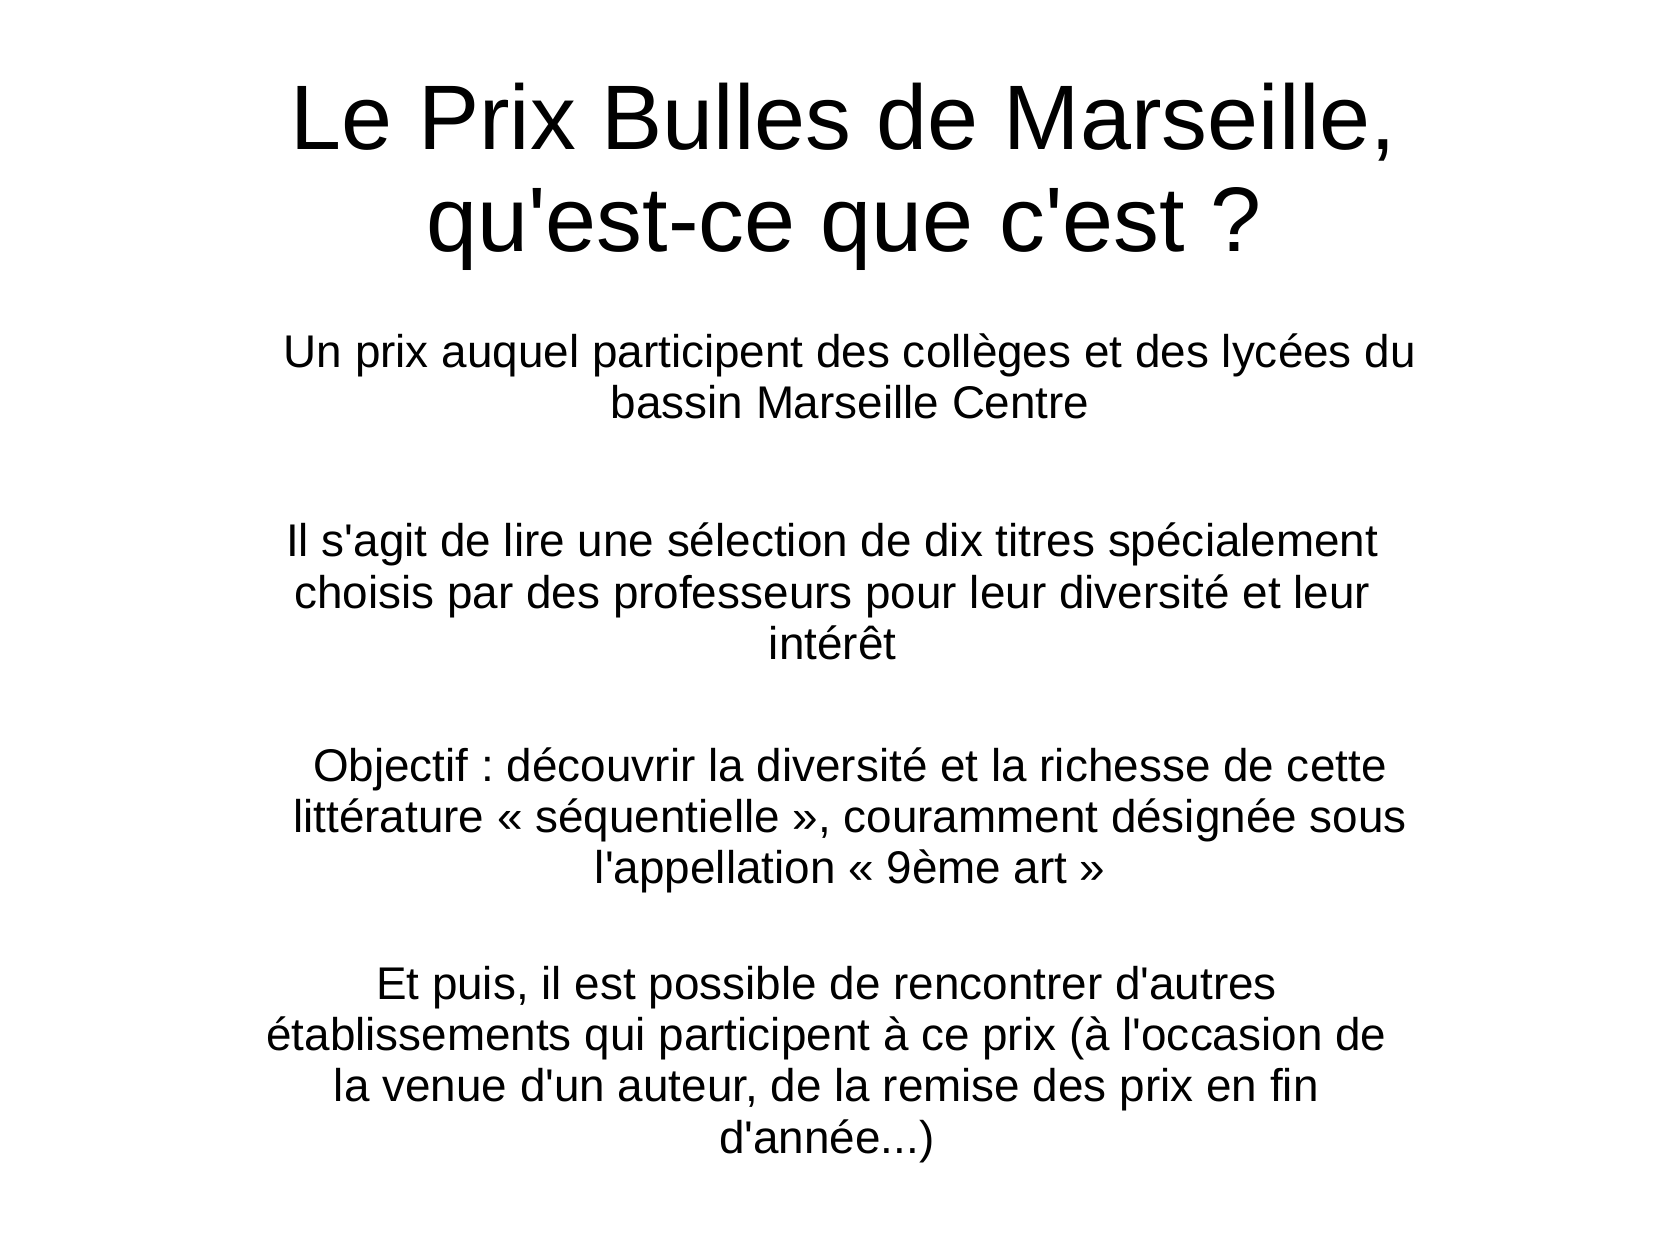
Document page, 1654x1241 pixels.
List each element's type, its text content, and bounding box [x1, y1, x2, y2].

text_box Et puis, il est possible de rencontrer d'autres établissements qui participent à ce prix (à l'occasion de la venue d'un auteur, de la remise des prix en fin d'année...) [248, 950, 1406, 1170]
text_box Un prix auquel participent des collèges et des lycées du bassin Marseille Centre [248, 318, 1453, 436]
text_box Il s'agit de lire une sélection de dix titres spécialement choisis par des professeurs pour leur diversité et leur intérêt [212, 507, 1453, 676]
text_box Le Prix Bulles de Marseille, qu'est-ce que c'est ? [129, 59, 1560, 279]
text_box Objectif : découvrir la diversité et la richesse de cette littérature « séquentielle », couramment désignée sous l'appellation « 9ème art » [224, 732, 1477, 901]
